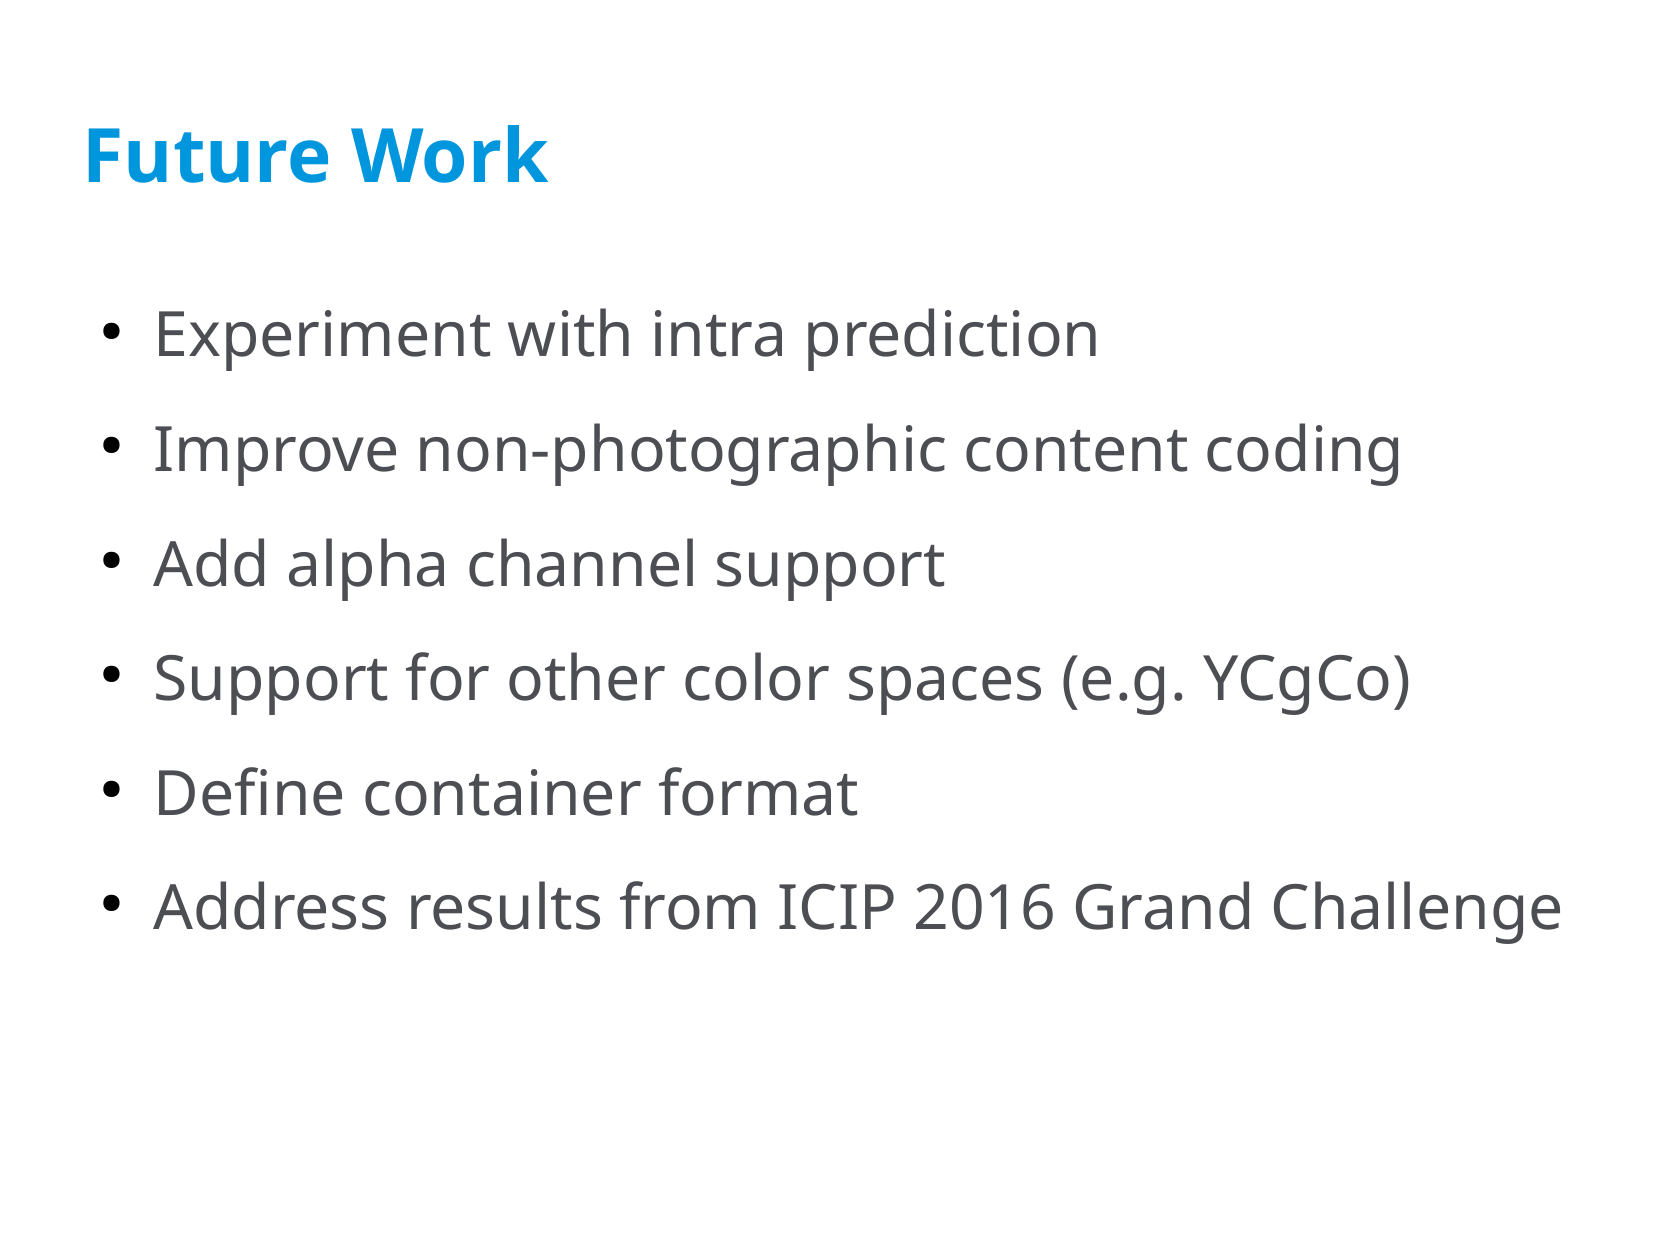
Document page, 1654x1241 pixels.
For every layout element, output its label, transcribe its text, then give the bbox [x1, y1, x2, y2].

title Future Work [82, 49, 1571, 257]
list Experiment with intra prediction Improve non-photographic content coding Add alpha channel support Support for other color spaces (e.g. YCgCo) Define container format Address results from ICIP 2016 Grand Challenge [82, 290, 1571, 1123]
